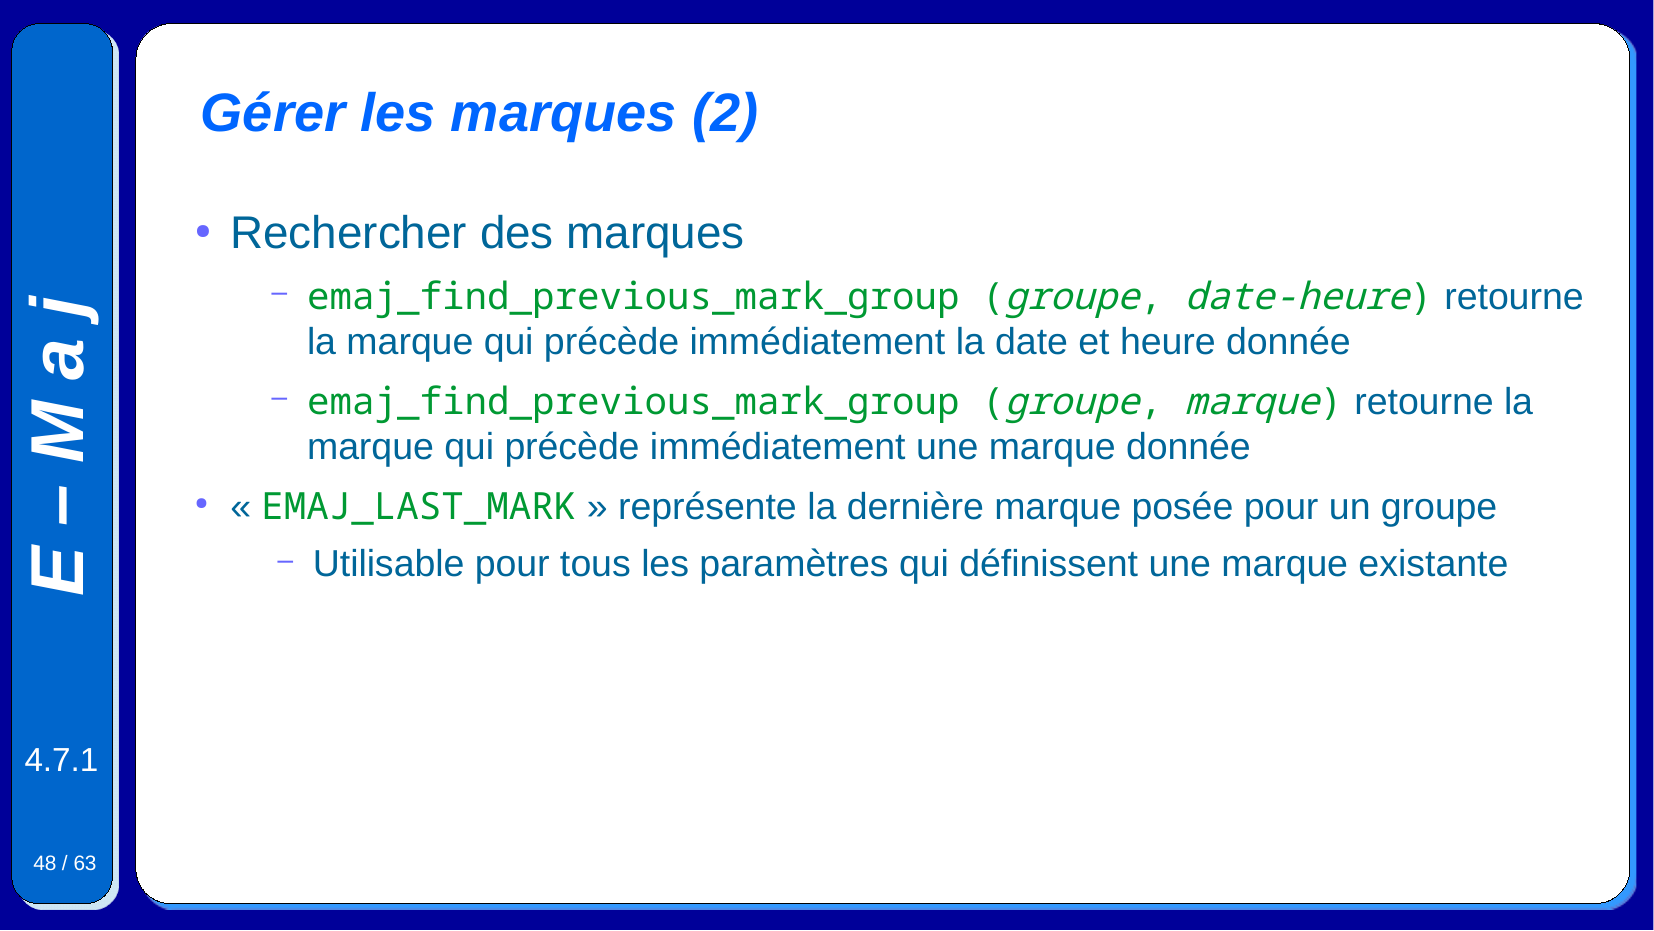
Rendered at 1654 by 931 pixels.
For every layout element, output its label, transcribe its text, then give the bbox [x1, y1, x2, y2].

list Rechercher des marques emaj_find_previous_mark_group (groupe, date-heure) retourne la marque qui précède immédiatement la date et heure donnée emaj_find_previous_mark_group (groupe, marque) retourne la marque qui précède immédiatement une marque donnée « EMAJ_LAST_MARK » représente la dernière marque posée pour un groupe Utilisable pour tous les paramètres qui définissent une marque existante [177, 206, 1587, 827]
title Gérer les marques (2) [200, 34, 1575, 191]
